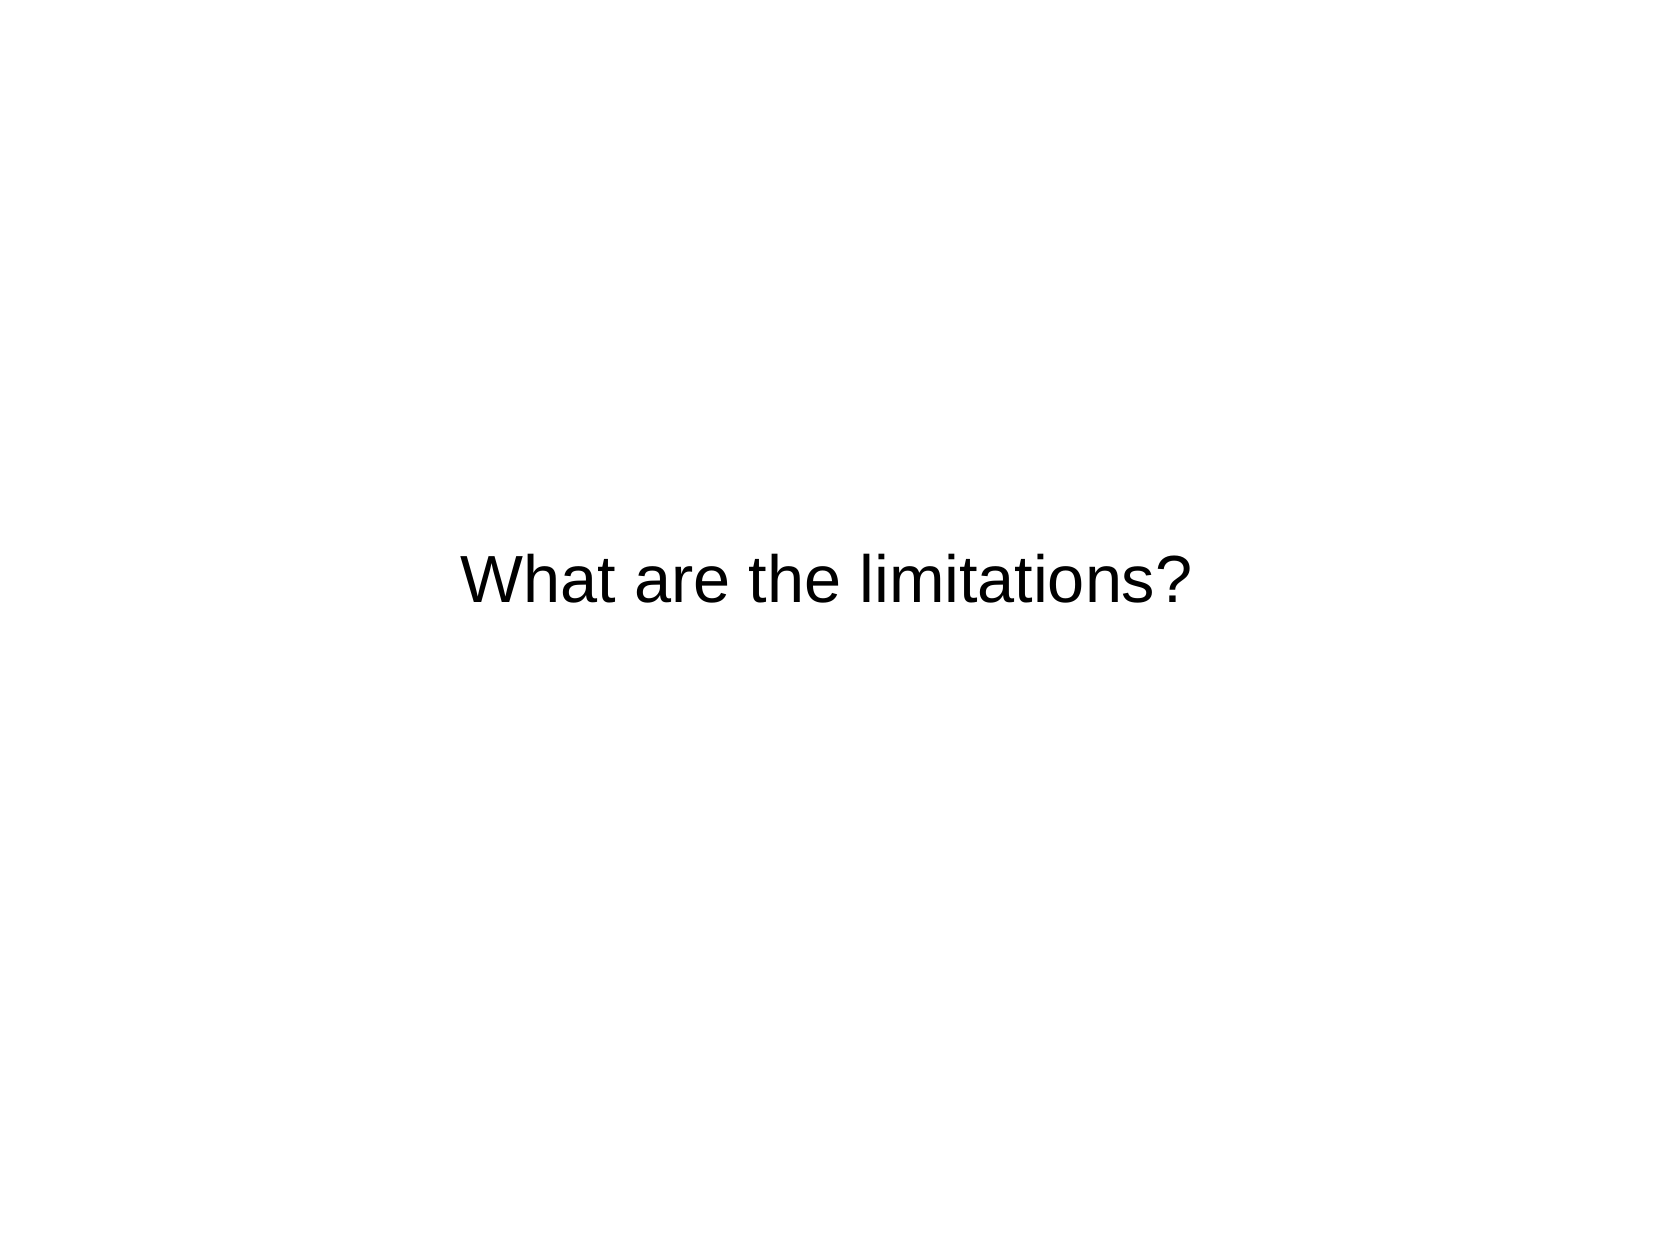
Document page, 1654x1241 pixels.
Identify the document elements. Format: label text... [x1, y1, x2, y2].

subtitle What are the limitations? [82, 56, 1571, 1102]
